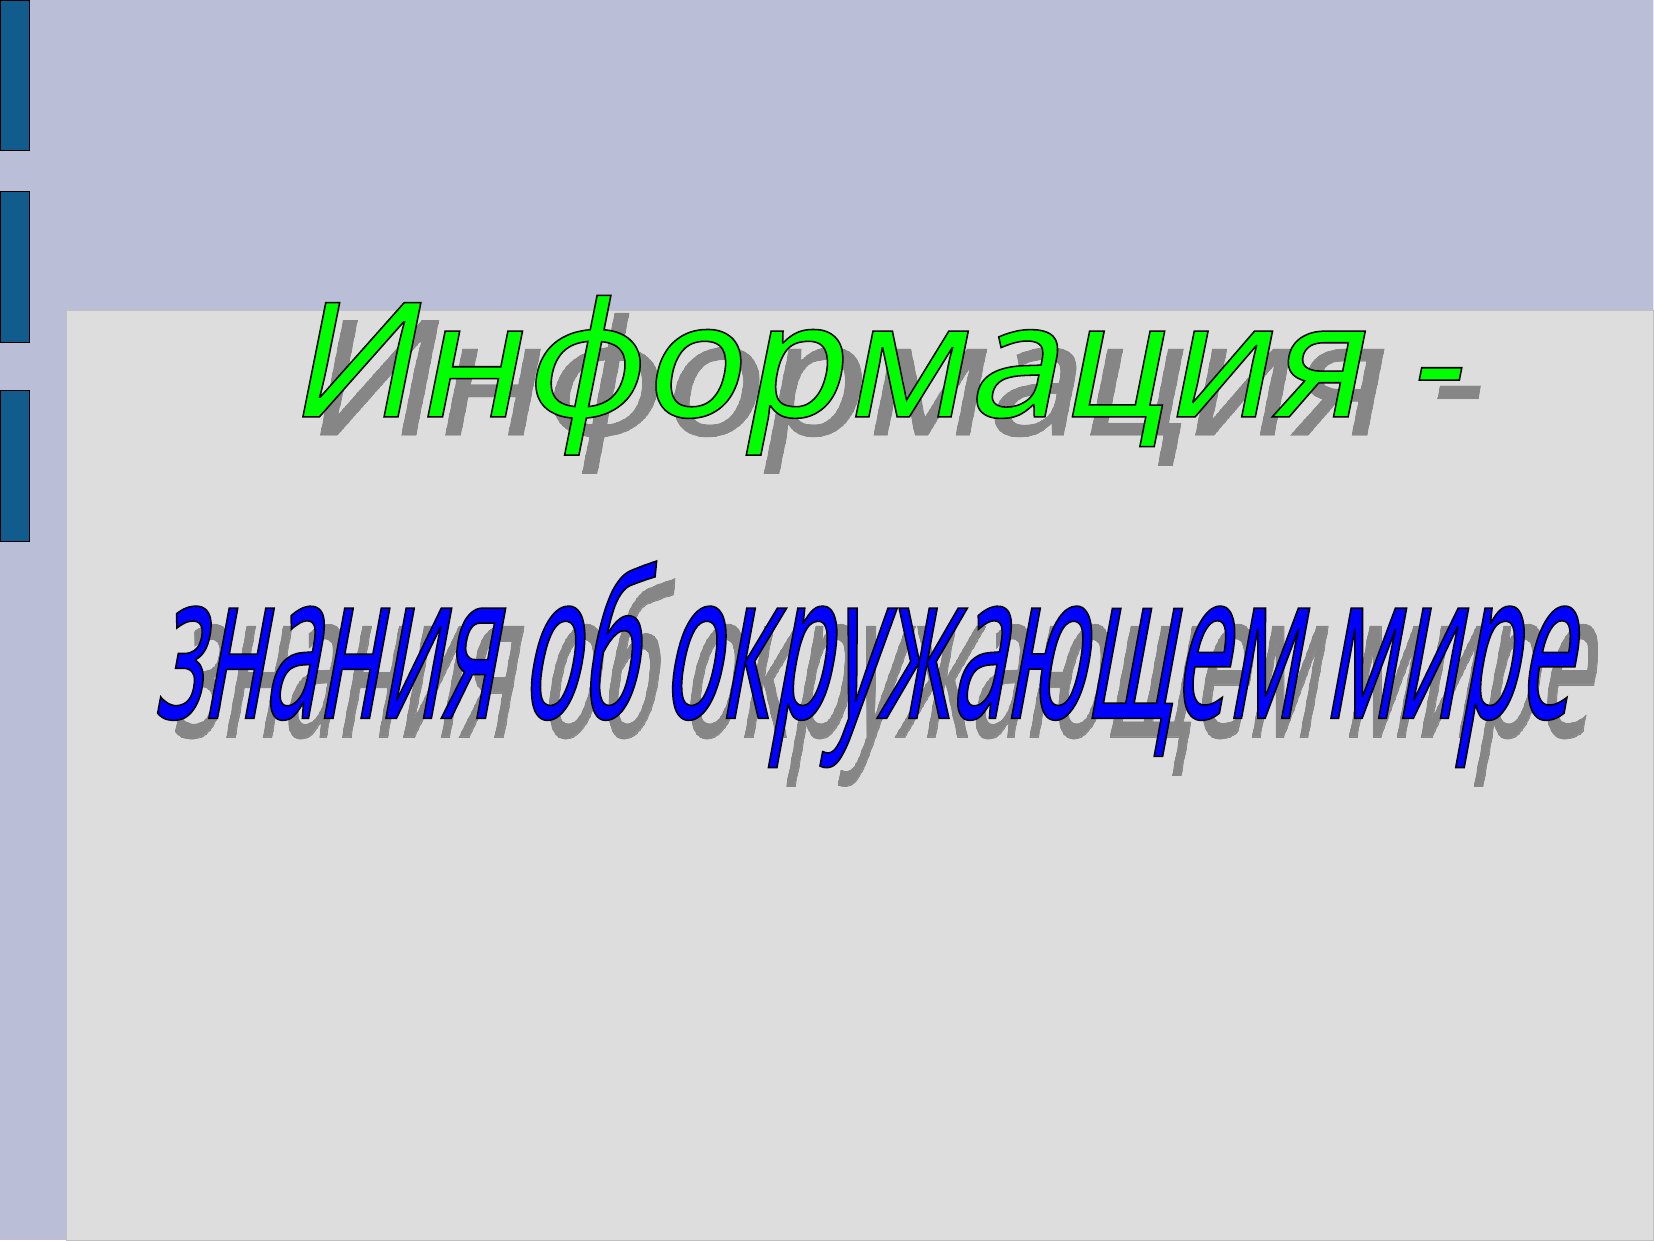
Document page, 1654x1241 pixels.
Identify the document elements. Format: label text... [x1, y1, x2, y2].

text_box Информация - [977, 329, 1058, 419]
text_box знания об окружающем мире [1233, 608, 1310, 719]
text_box Информация - [656, 329, 741, 419]
text_box Информация - [302, 302, 421, 417]
text_box знания об окружающем мире [877, 608, 968, 719]
text_box знания об окружающем мире [726, 608, 787, 719]
text_box знания об окружающем мире [1455, 606, 1525, 768]
text_box знания об окружающем мире [208, 608, 275, 719]
text_box Информация - [1072, 331, 1165, 447]
text_box знания об окружающем мире [768, 606, 837, 768]
text_box знания об окружающем мире [324, 608, 390, 719]
text_box знания об окружающем мире [957, 606, 1012, 721]
text_box знания об окружающем мире [531, 606, 585, 721]
text_box Информация - [746, 329, 843, 456]
text_box Информация - [427, 331, 523, 417]
text_box знания об окружающем мире [590, 561, 657, 721]
text_box Информация - [1272, 331, 1366, 417]
text_box Информация - [1419, 367, 1462, 381]
text_box знания об окружающем мире [819, 608, 898, 768]
text_box знания об окружающем мире [270, 606, 325, 721]
text_box Информация - [855, 331, 969, 417]
text_box знания об окружающем мире [385, 608, 452, 719]
text_box знания об окружающем мире [1183, 606, 1235, 721]
text_box знания об окружающем мире [1092, 608, 1183, 757]
text_box знания об окружающем мире [1011, 606, 1092, 721]
text_box знания об окружающем мире [1528, 606, 1580, 721]
text_box знания об окружающем мире [1402, 608, 1469, 719]
text_box Информация - [535, 295, 641, 456]
text_box Информация - [1177, 331, 1273, 417]
text_box знания об окружающем мире [157, 606, 212, 721]
text_box знания об окружающем мире [1330, 608, 1407, 719]
text_box знания об окружающем мире [672, 606, 727, 721]
text_box знания об окружающем мире [441, 608, 506, 719]
